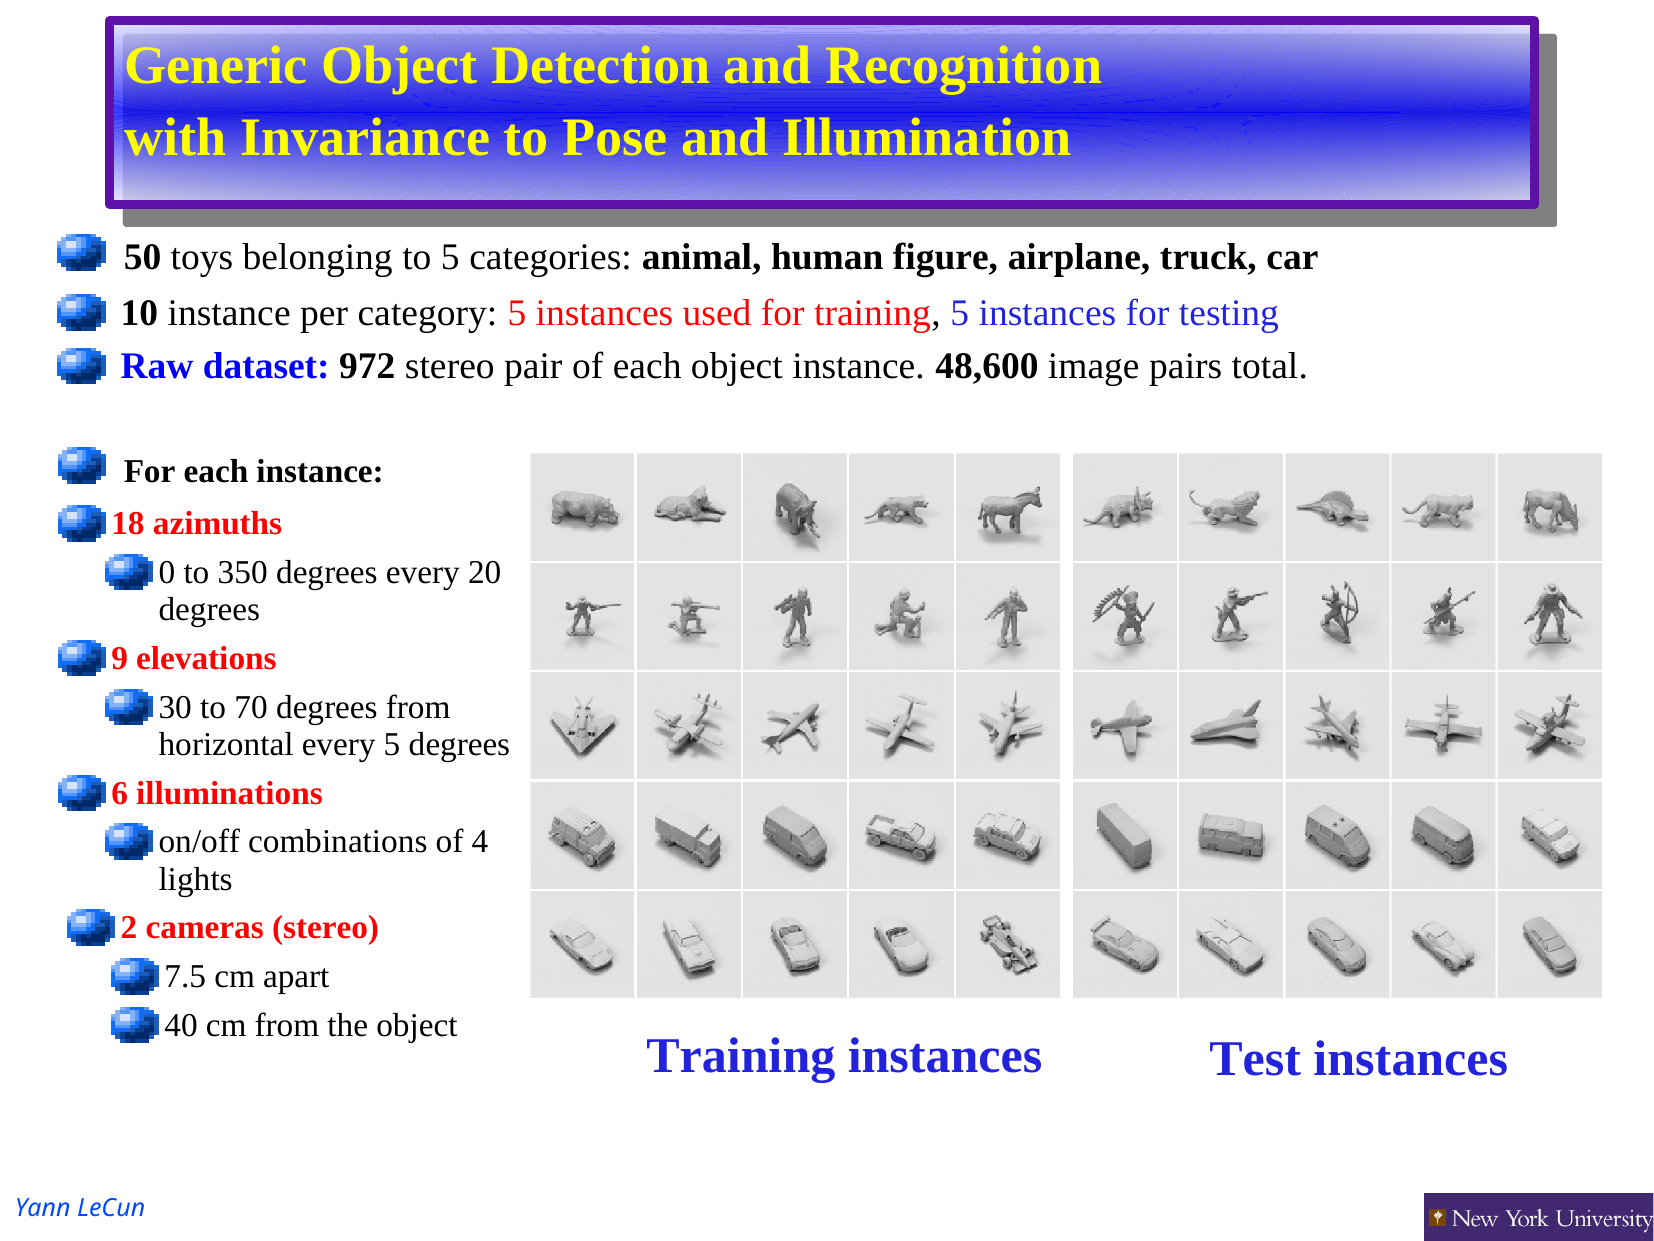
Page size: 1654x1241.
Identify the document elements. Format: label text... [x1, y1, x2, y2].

text_box 50 toys belonging to 5 categories: animal, human figure, airplane, truck, car 10 instance per category: 5 instances used for training, 5 instances for testing Raw dataset: 972 stereo pair of each object instance. 48,600 image pairs total. [57, 224, 1576, 444]
text_box Generic Object Detection and Recognition with Invariance to Pose and Illumination [109, 20, 1535, 205]
picture [528, 451, 1606, 1004]
text_box For each instance: 18 azimuths 0 to 350 degrees every 20 degrees 9 elevations 30 to 70 degrees from horizontal every 5 degrees 6 illuminations on/off combinations of 4 lights 2 cameras (stereo) 7.5 cm apart 40 cm from the object [58, 437, 530, 1185]
picture [1424, 1193, 1654, 1241]
text_box Training instances [617, 998, 1073, 1133]
text_box Test instances [1179, 1001, 1538, 1137]
